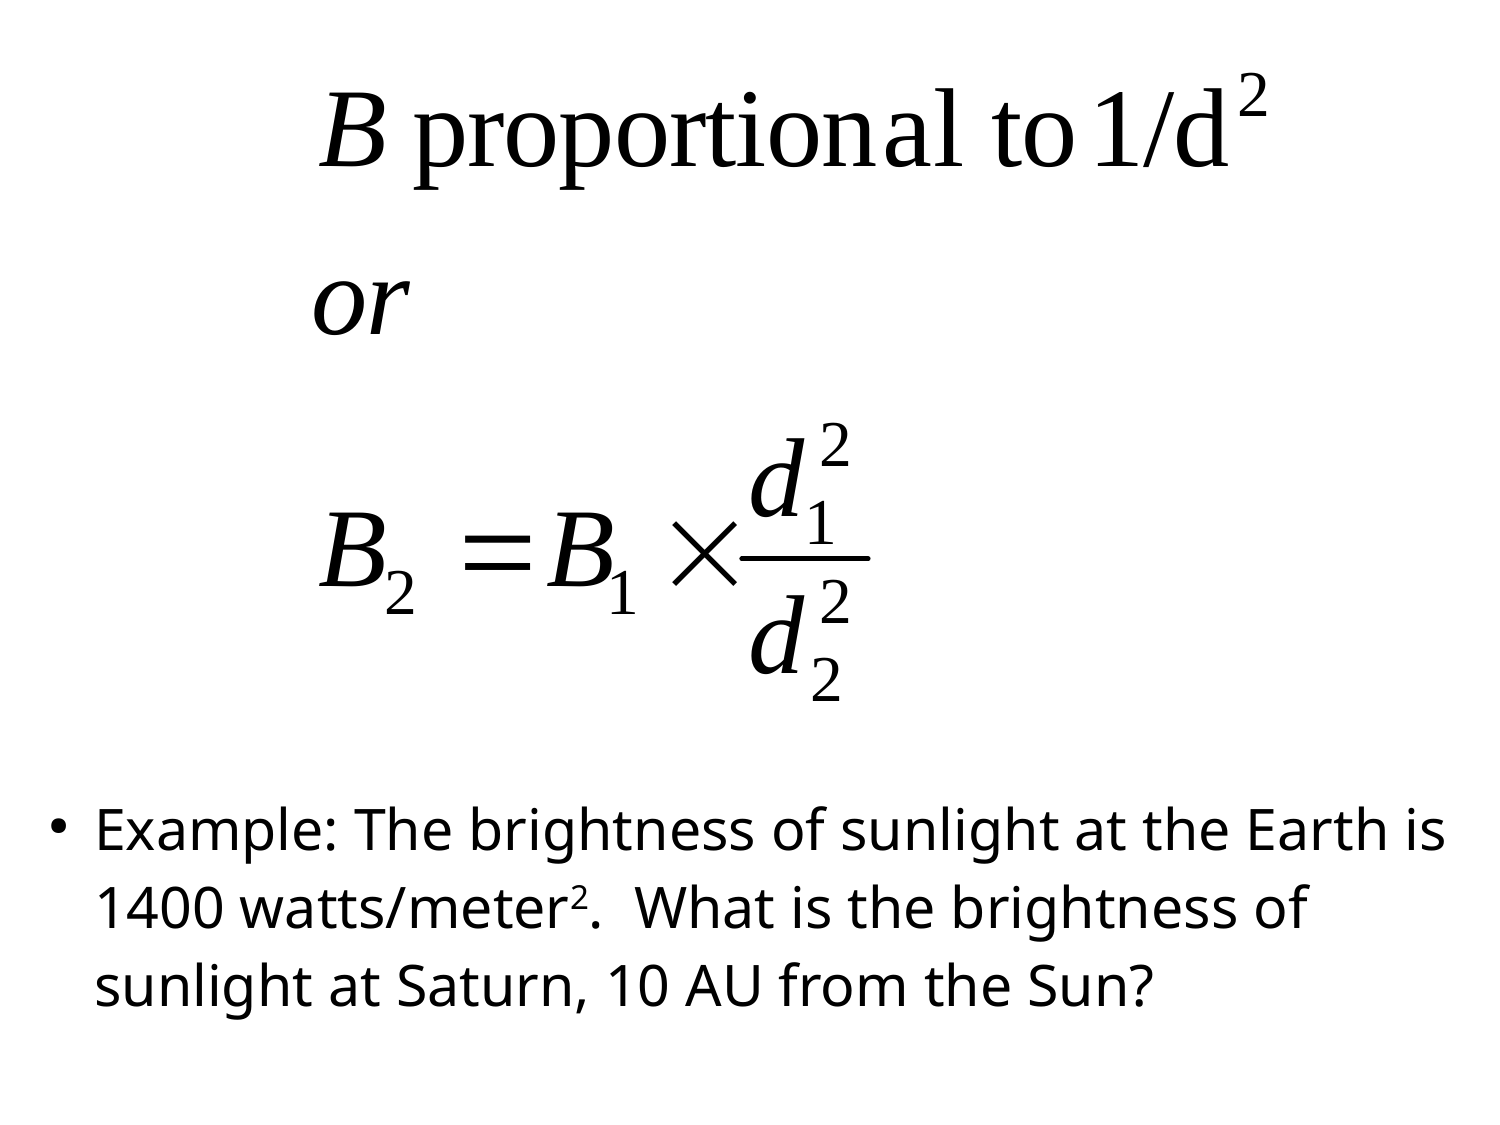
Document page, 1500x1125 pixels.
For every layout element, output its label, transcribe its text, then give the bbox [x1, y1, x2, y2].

list Example: The brightness of sunlight at the Earth is 1400 watts/meter2. What is the brightness of sunlight at Saturn, 10 AU from the Sun? [33, 788, 1500, 1125]
picture [298, 45, 1291, 727]
